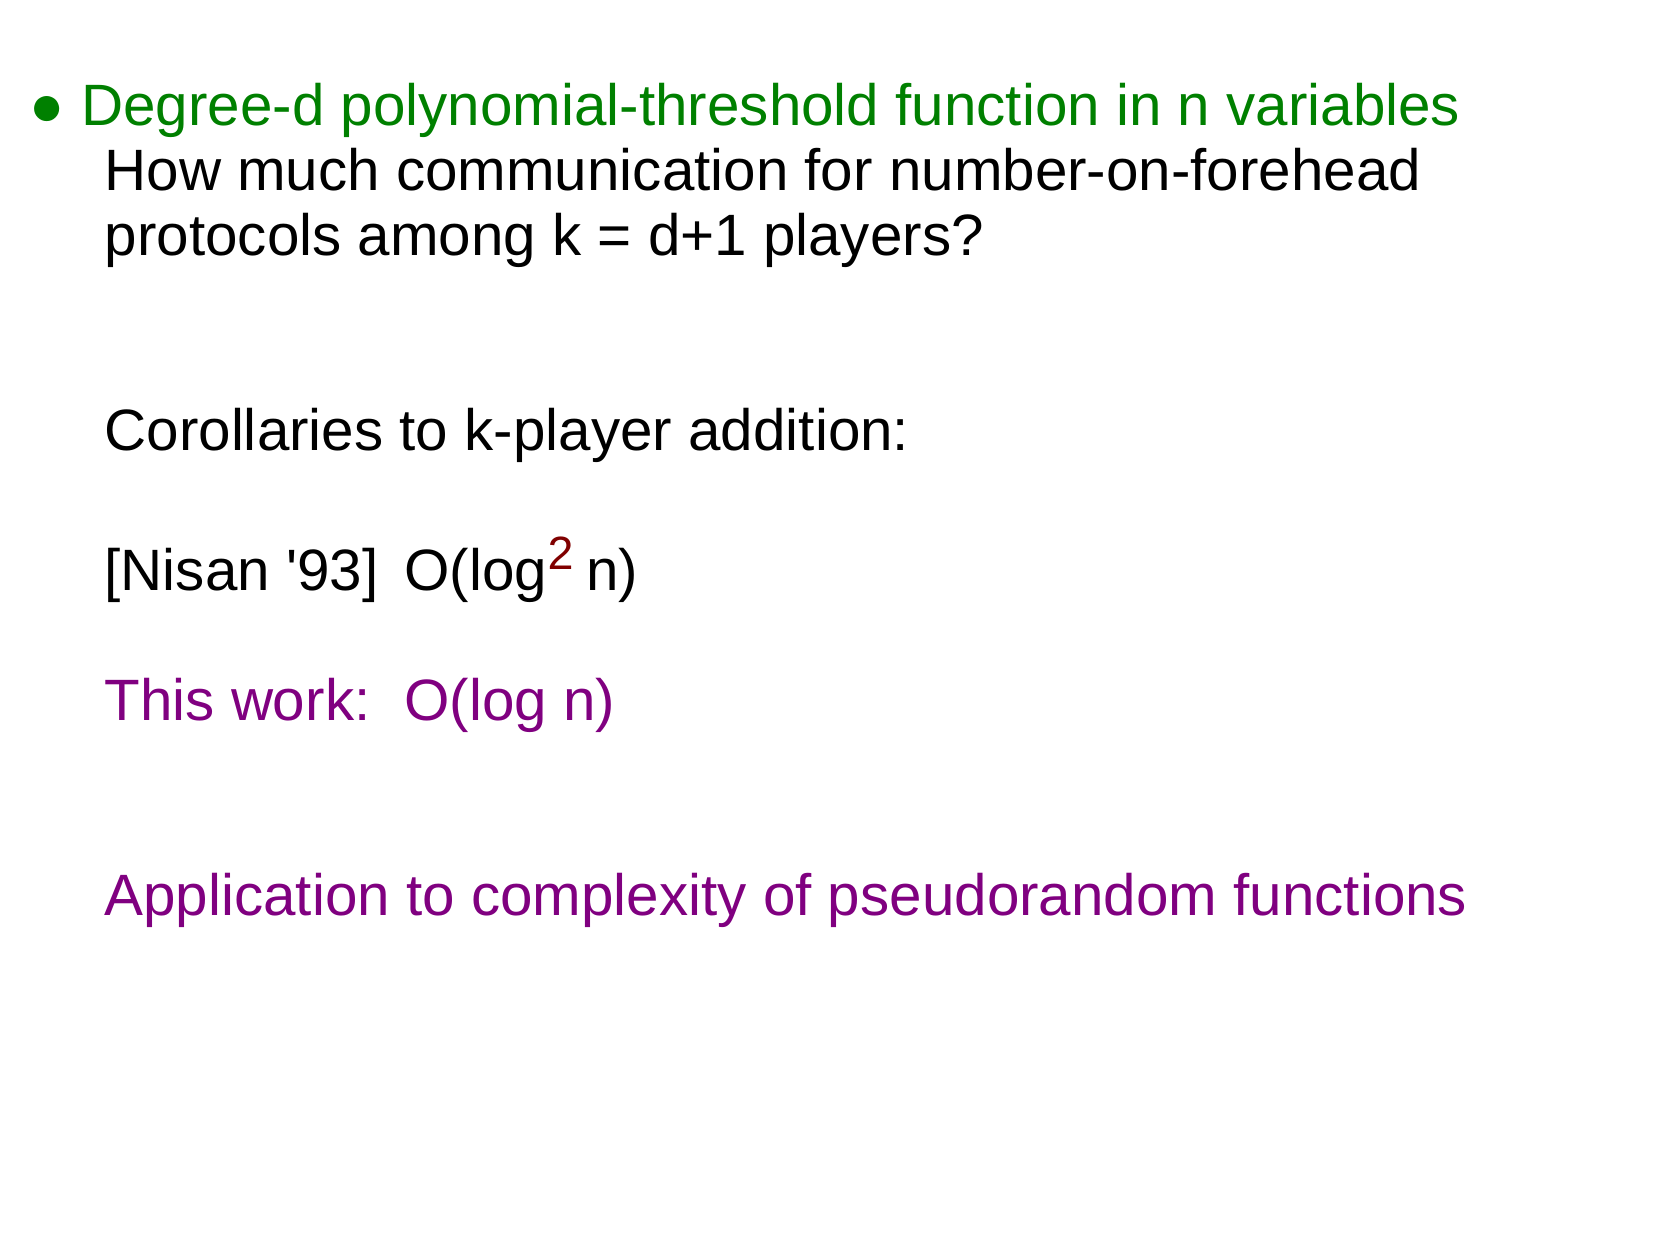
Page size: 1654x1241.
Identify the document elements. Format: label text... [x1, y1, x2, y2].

text_box ● Degree-d polynomial-threshold function in n variables How much communication for number-on-forehead protocols among k = d+1 players? Corollaries to k-player addition: [Nisan '93] O(log2 n) This work: O(log n) Application to complexity of pseudorandom functions [15, 0, 1636, 1241]
